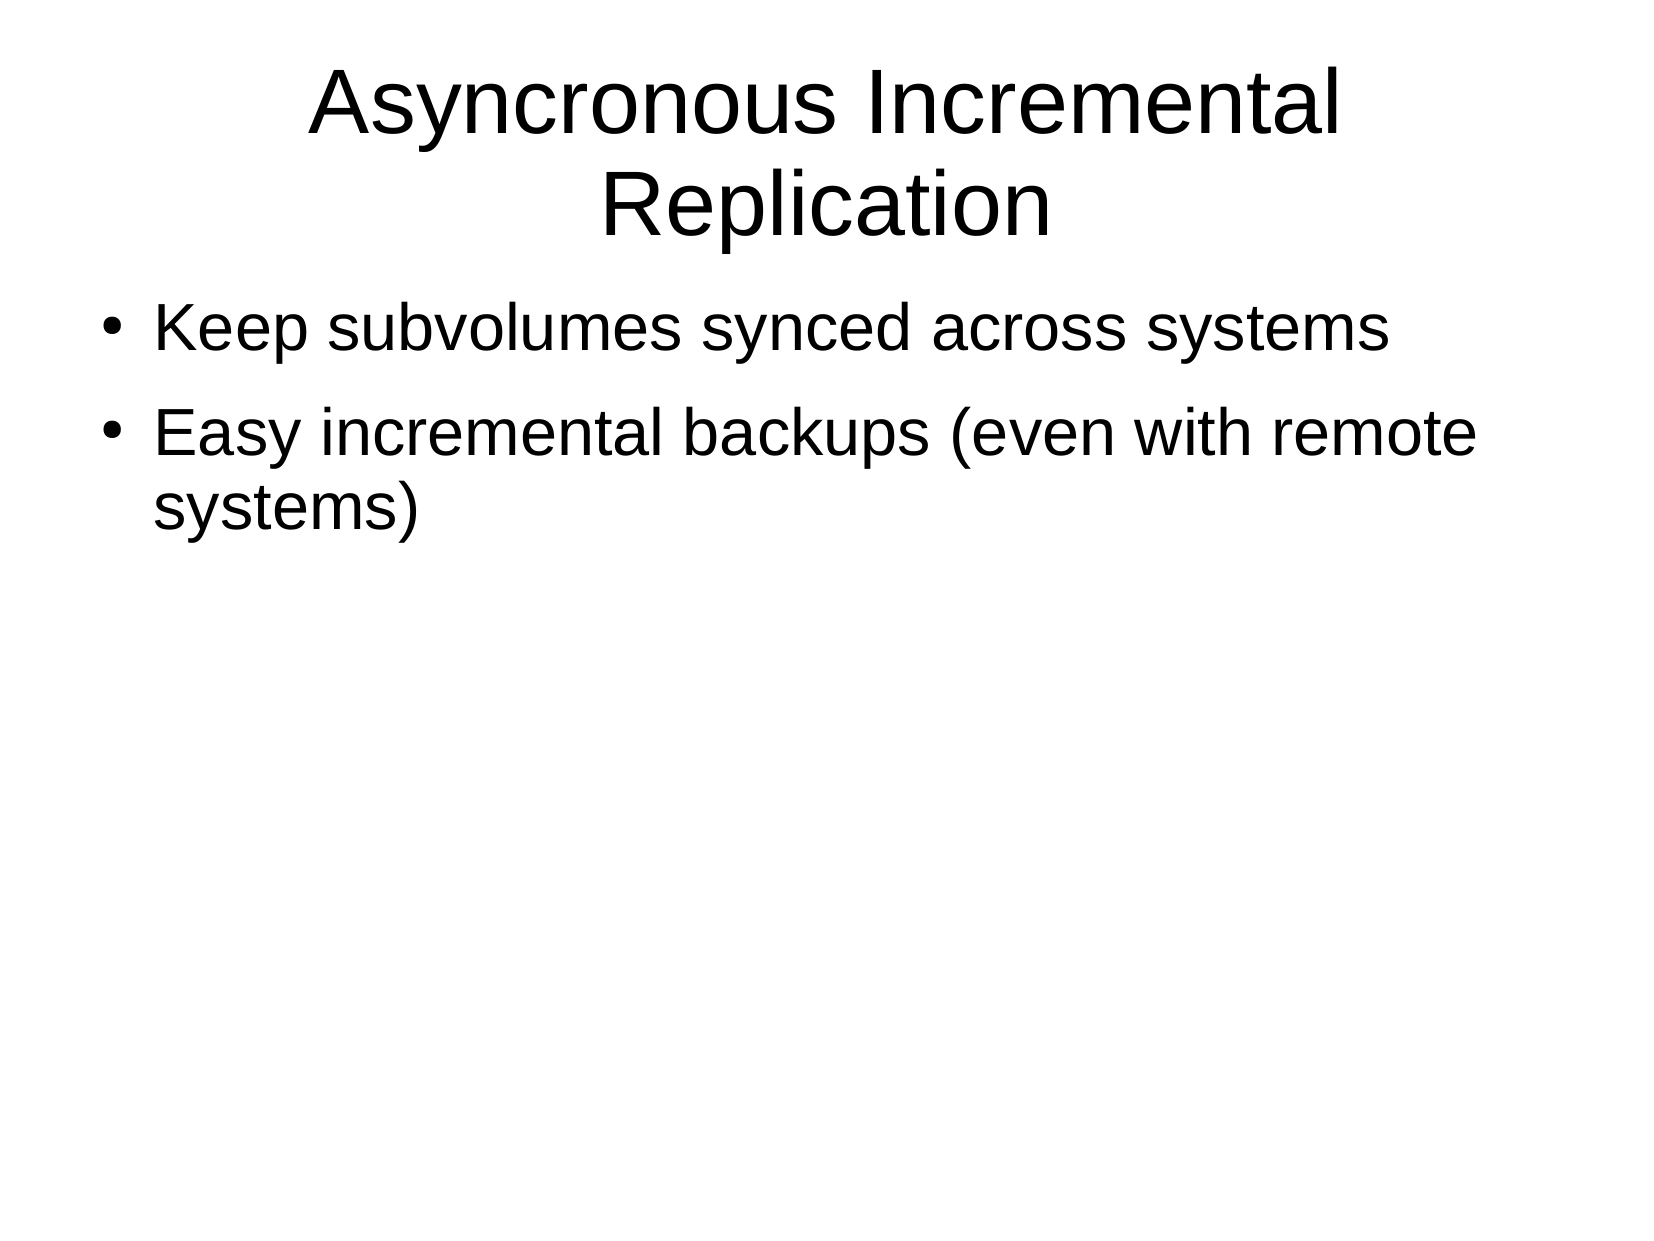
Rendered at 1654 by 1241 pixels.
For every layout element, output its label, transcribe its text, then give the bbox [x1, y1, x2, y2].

title Asyncronous Incremental Replication [82, 49, 1571, 257]
list Keep subvolumes synced across systems Easy incremental backups (even with remote systems) [82, 290, 1571, 1010]
